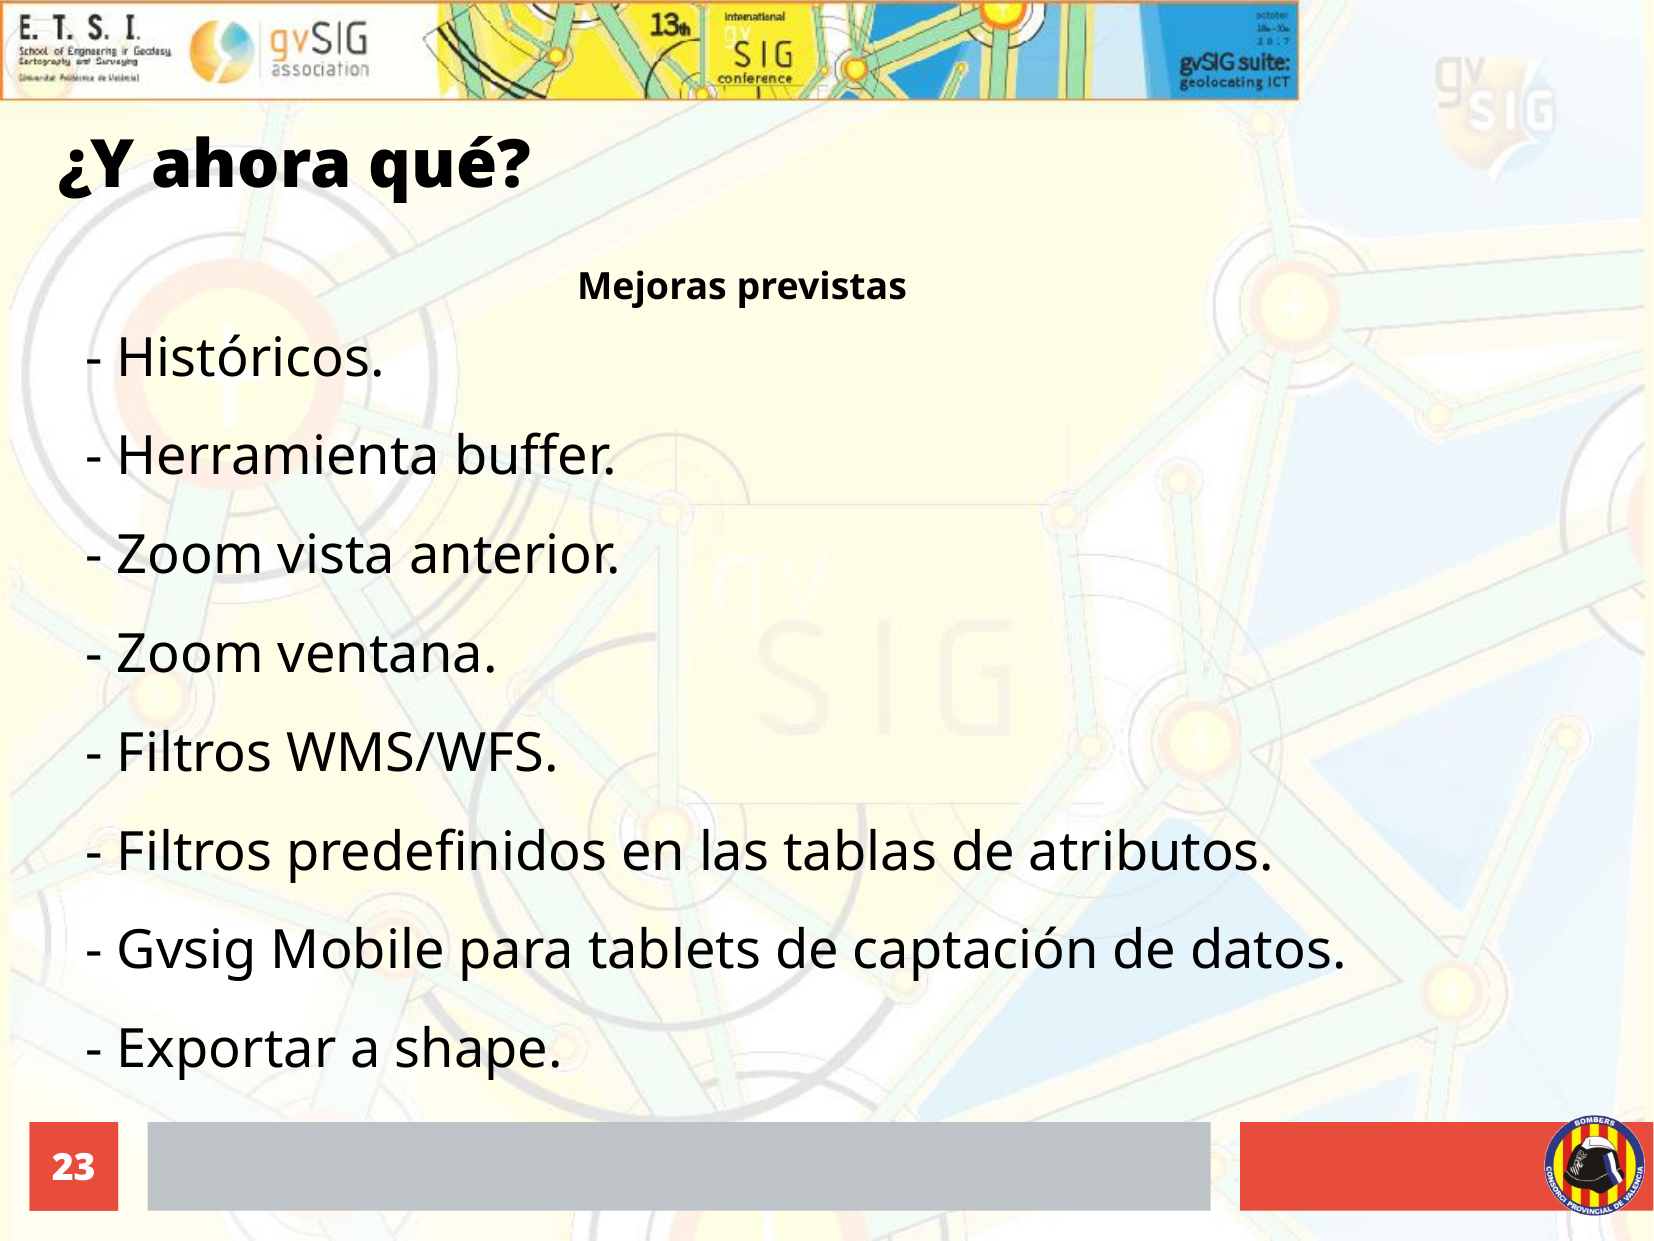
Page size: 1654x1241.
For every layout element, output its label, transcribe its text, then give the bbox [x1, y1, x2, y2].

title ¿Y ahora qué? [59, 59, 1595, 207]
picture [0, 0, 1654, 1241]
text_box - Históricos. - Herramienta buffer. - Zoom vista anterior. - Zoom ventana. - Filtros WMS/WFS. - Filtros predefinidos en las tablas de atributos. - Gvsig Mobile para tablets de captación de datos. - Exportar a shape. [70, 310, 1544, 1126]
text_box Mejoras previstas [562, 252, 968, 310]
